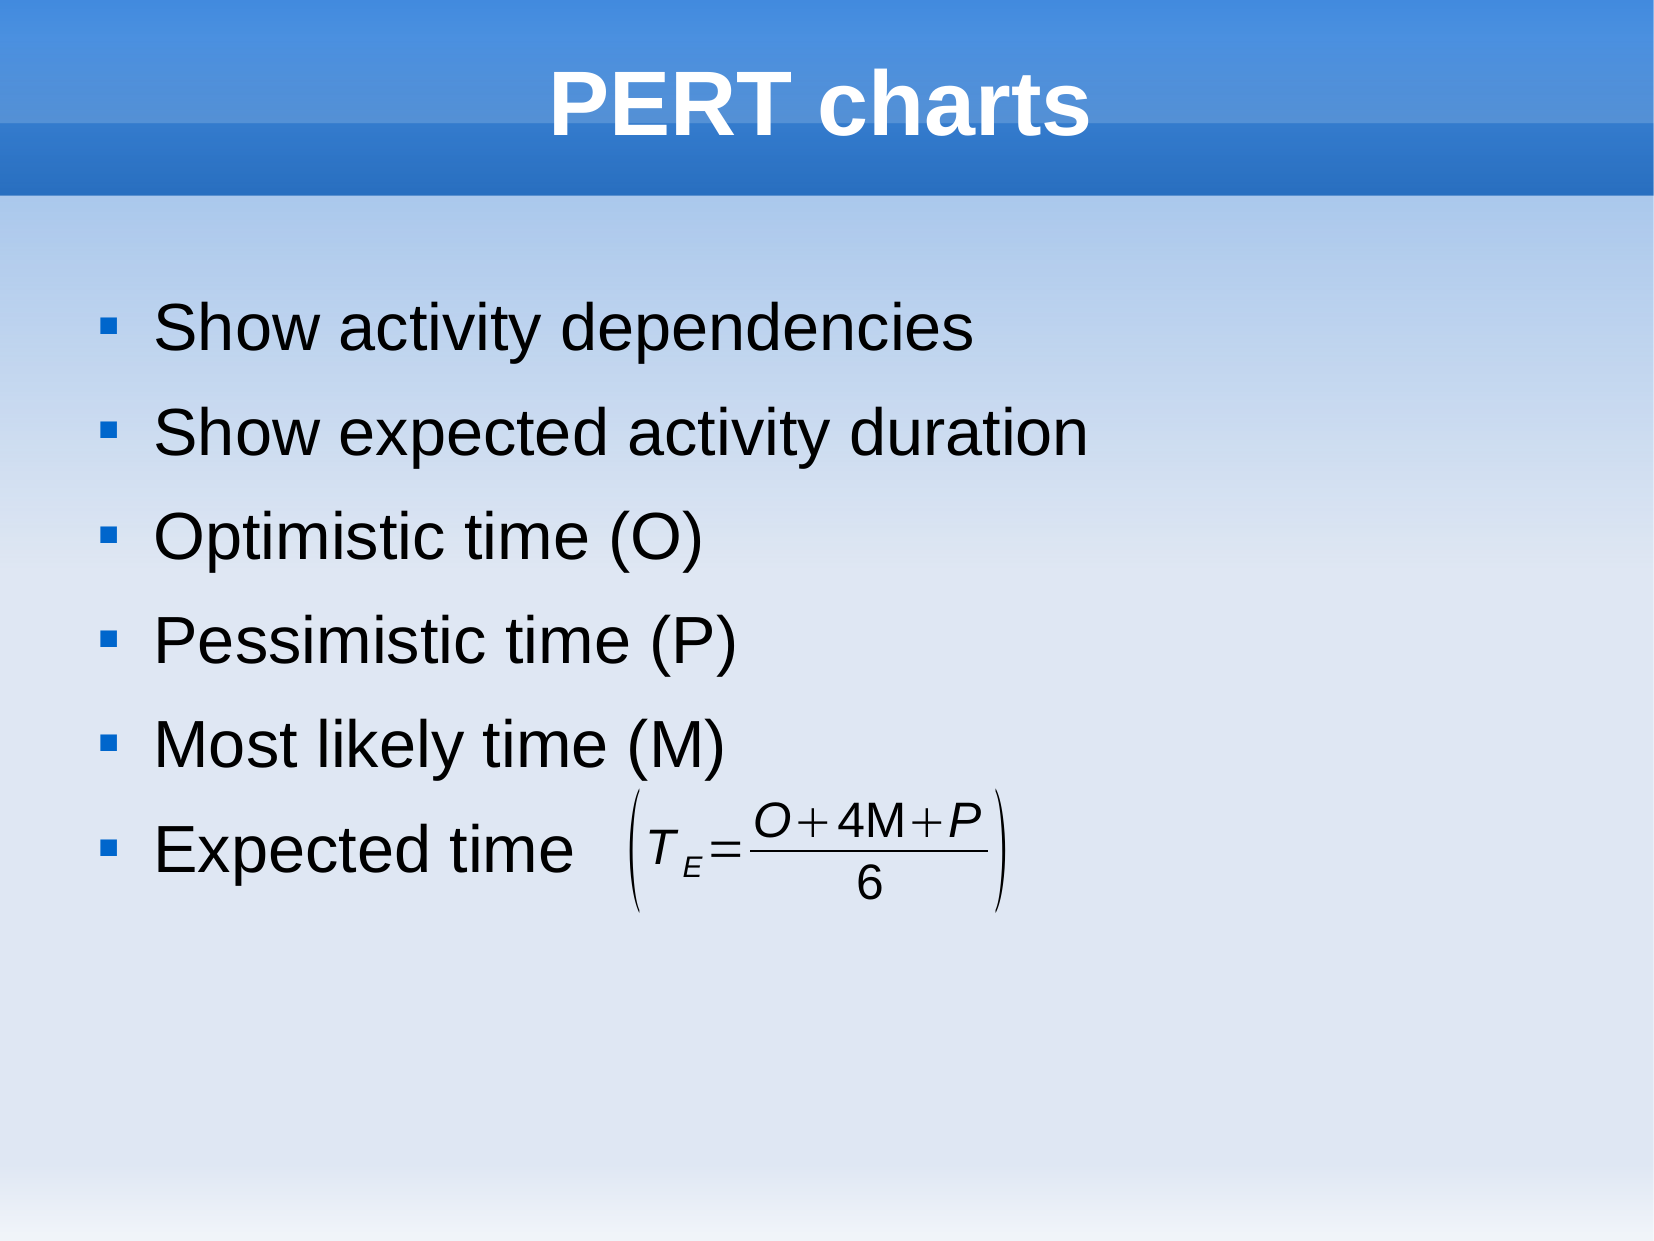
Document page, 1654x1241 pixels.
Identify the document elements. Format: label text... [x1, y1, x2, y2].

title PERT charts [76, 7, 1565, 200]
chart [620, 785, 1015, 916]
list Show activity dependencies Show expected activity duration Optimistic time (O) Pessimistic time (P) Most likely time (M) Expected time [82, 290, 1571, 1094]
picture [0, 0, 1654, 1241]
